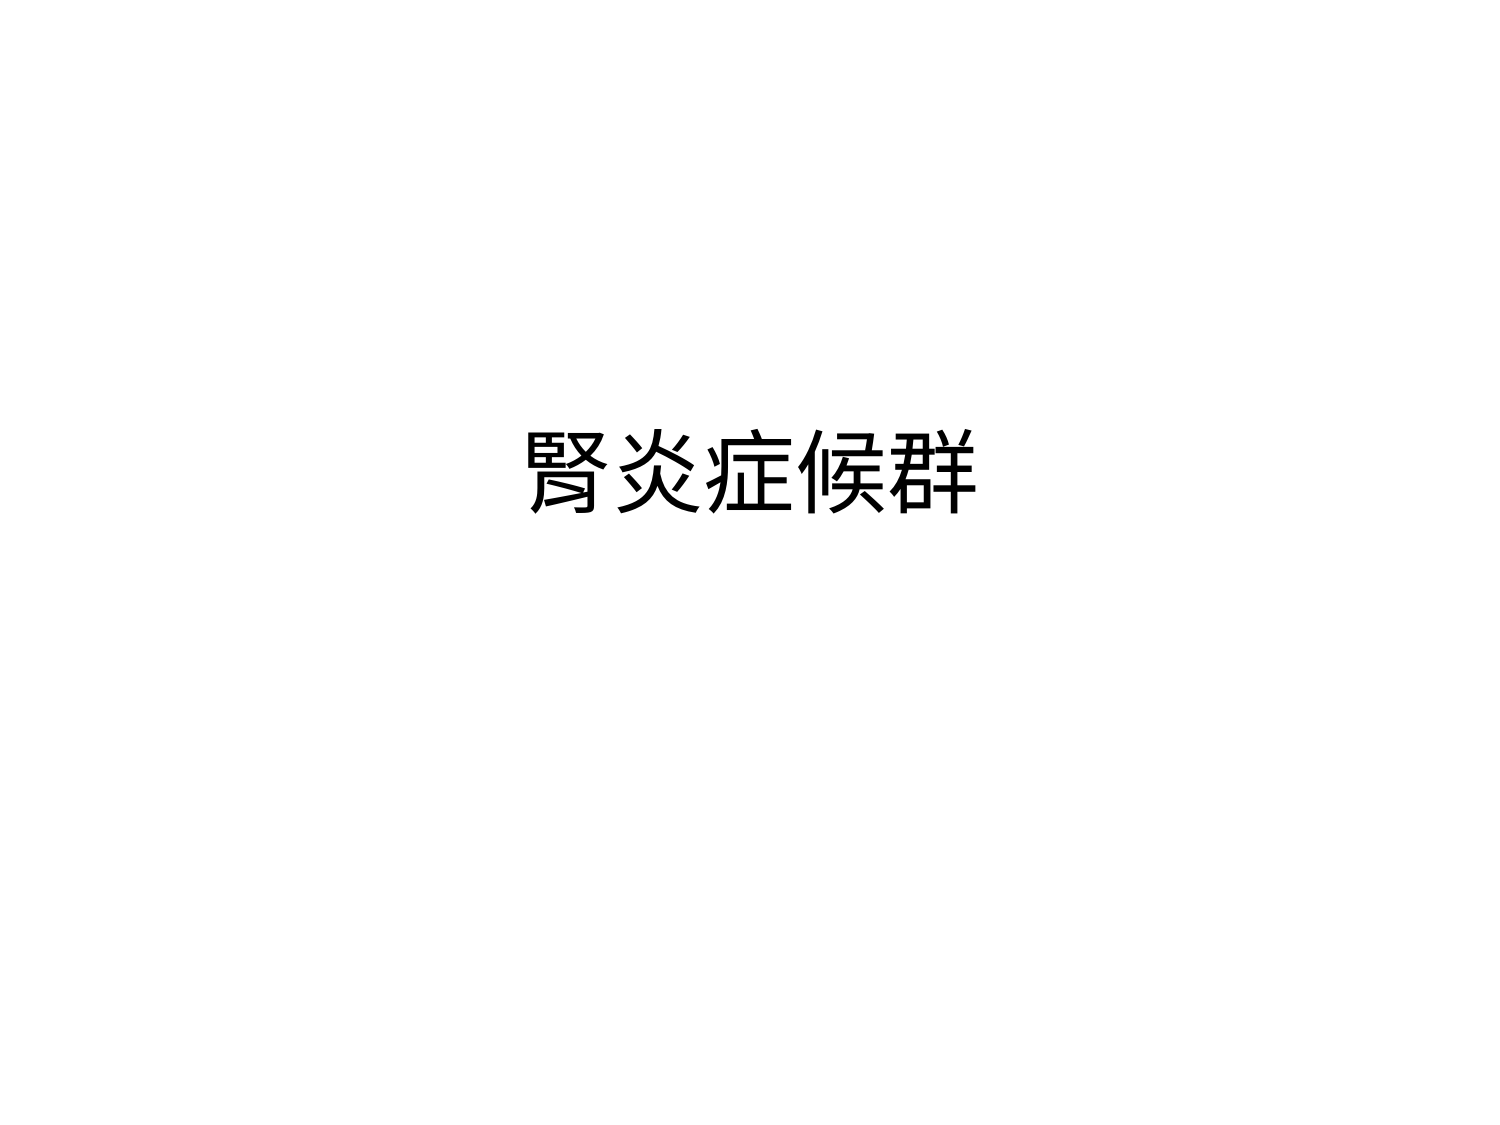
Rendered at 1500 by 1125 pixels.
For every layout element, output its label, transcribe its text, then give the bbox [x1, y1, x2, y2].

title 腎炎症候群 [112, 349, 1388, 591]
